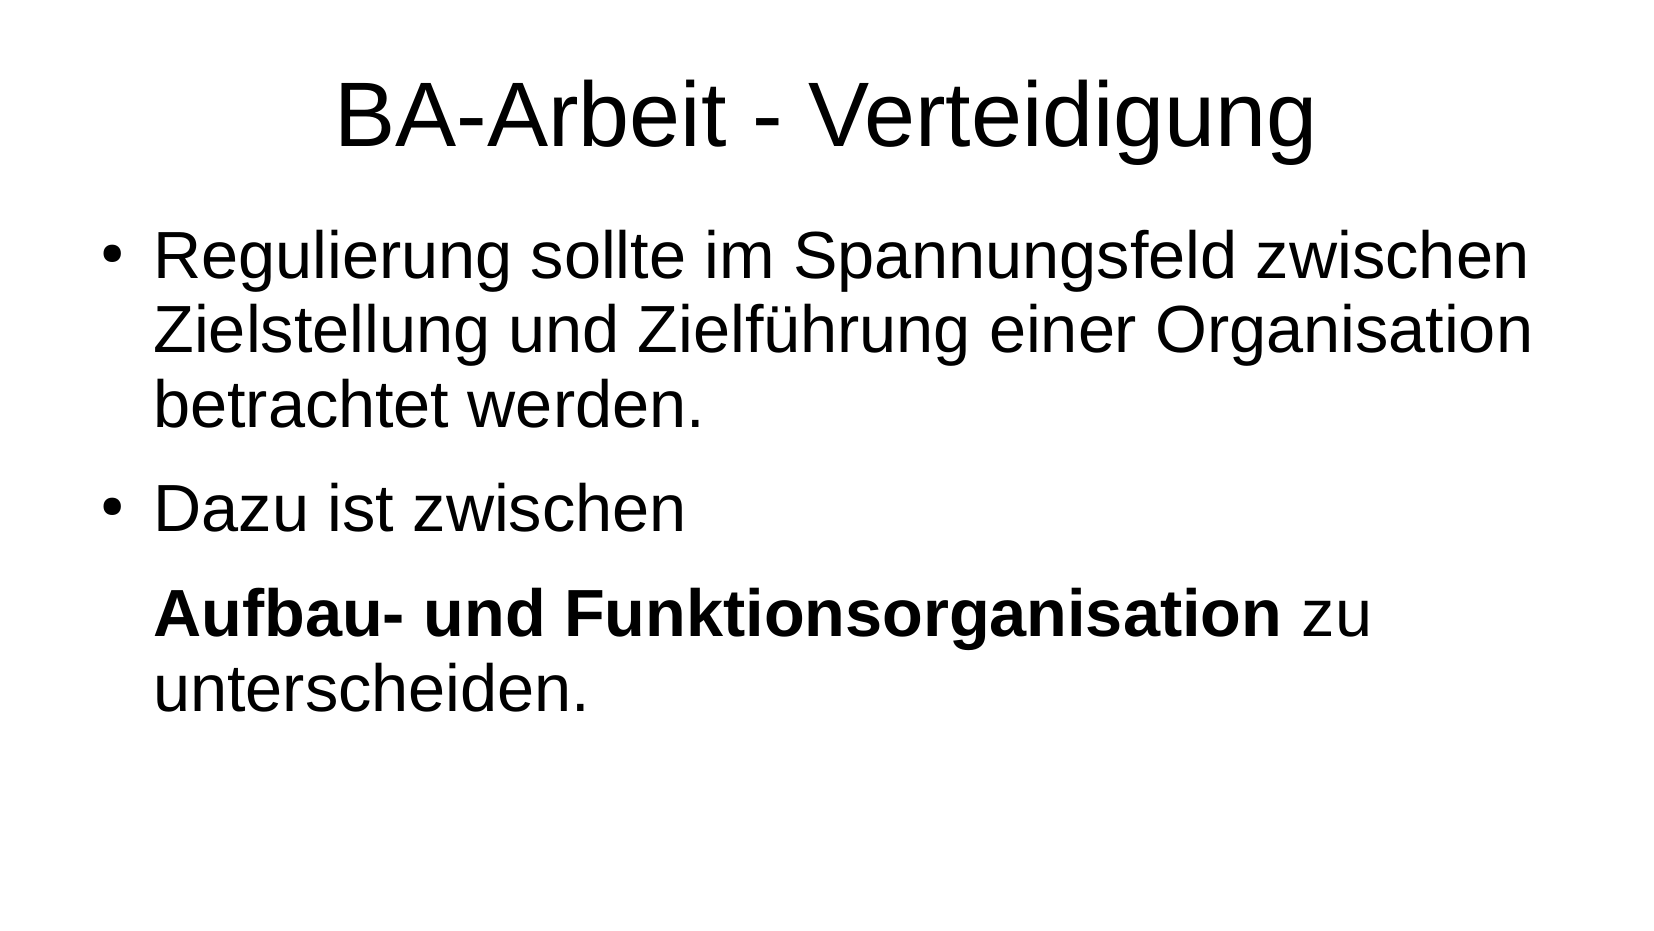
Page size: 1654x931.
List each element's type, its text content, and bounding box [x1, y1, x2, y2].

title BA-Arbeit - Verteidigung [82, 37, 1571, 193]
list Regulierung sollte im Spannungsfeld zwischen Zielstellung und Zielführung einer Organisation betrachtet werden. Dazu ist zwischen Aufbau- und Funktionsorganisation zu unterscheiden. [82, 217, 1571, 758]
